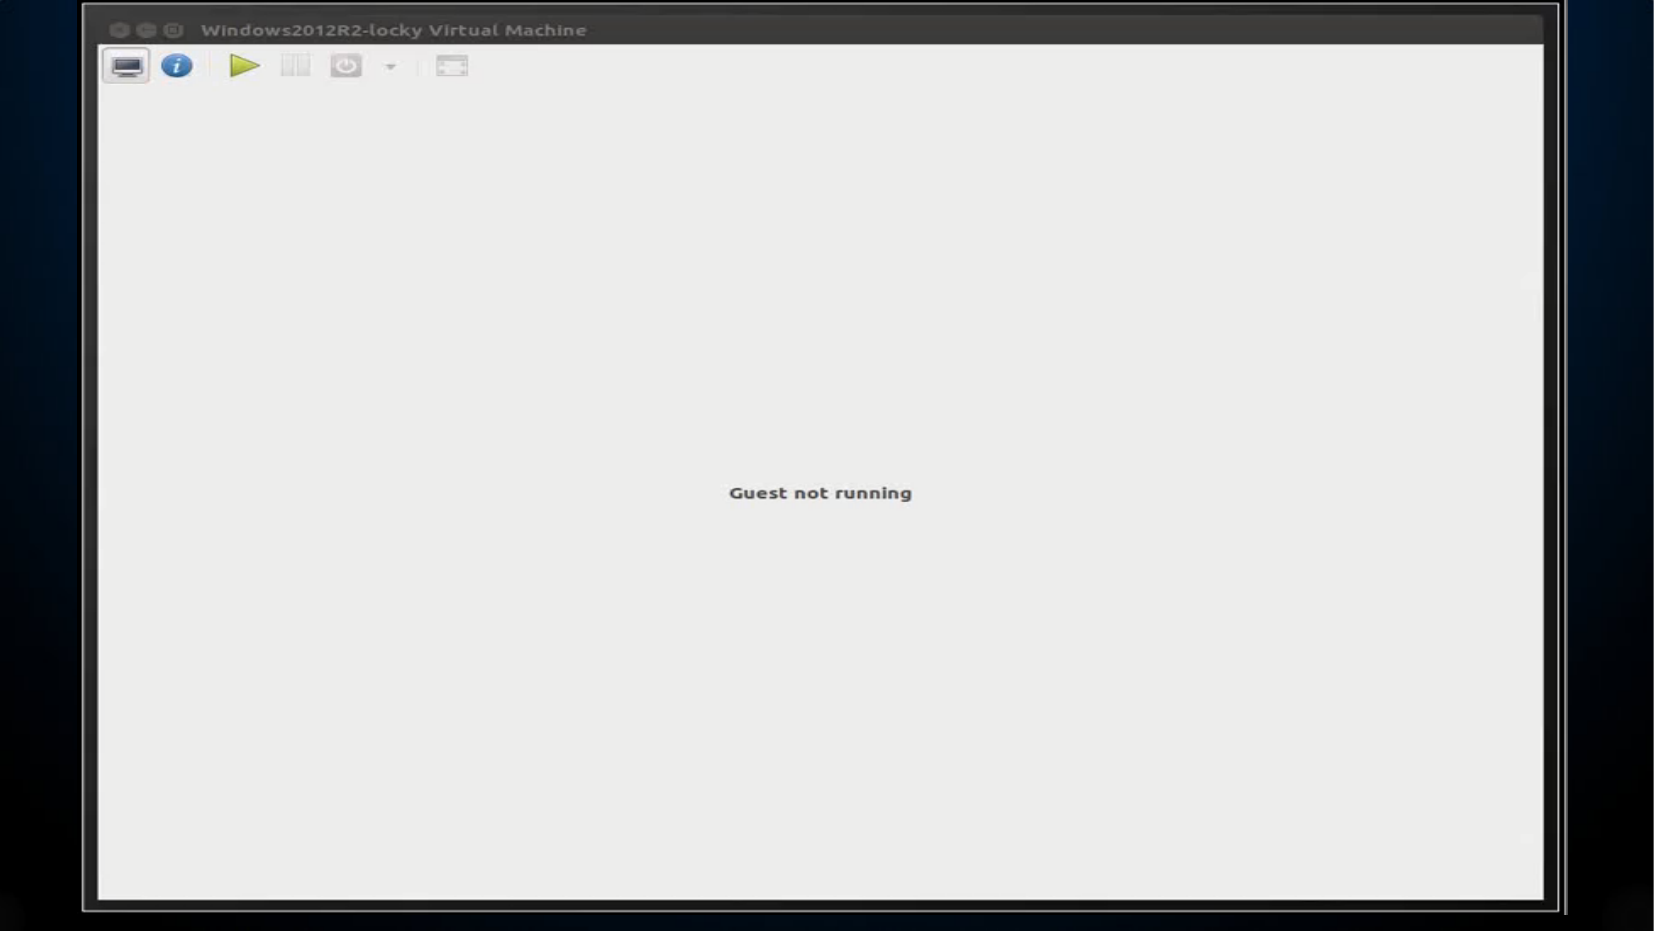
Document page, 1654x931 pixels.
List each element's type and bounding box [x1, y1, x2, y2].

text_box [76, 0, 1569, 916]
picture [0, 0, 1654, 931]
